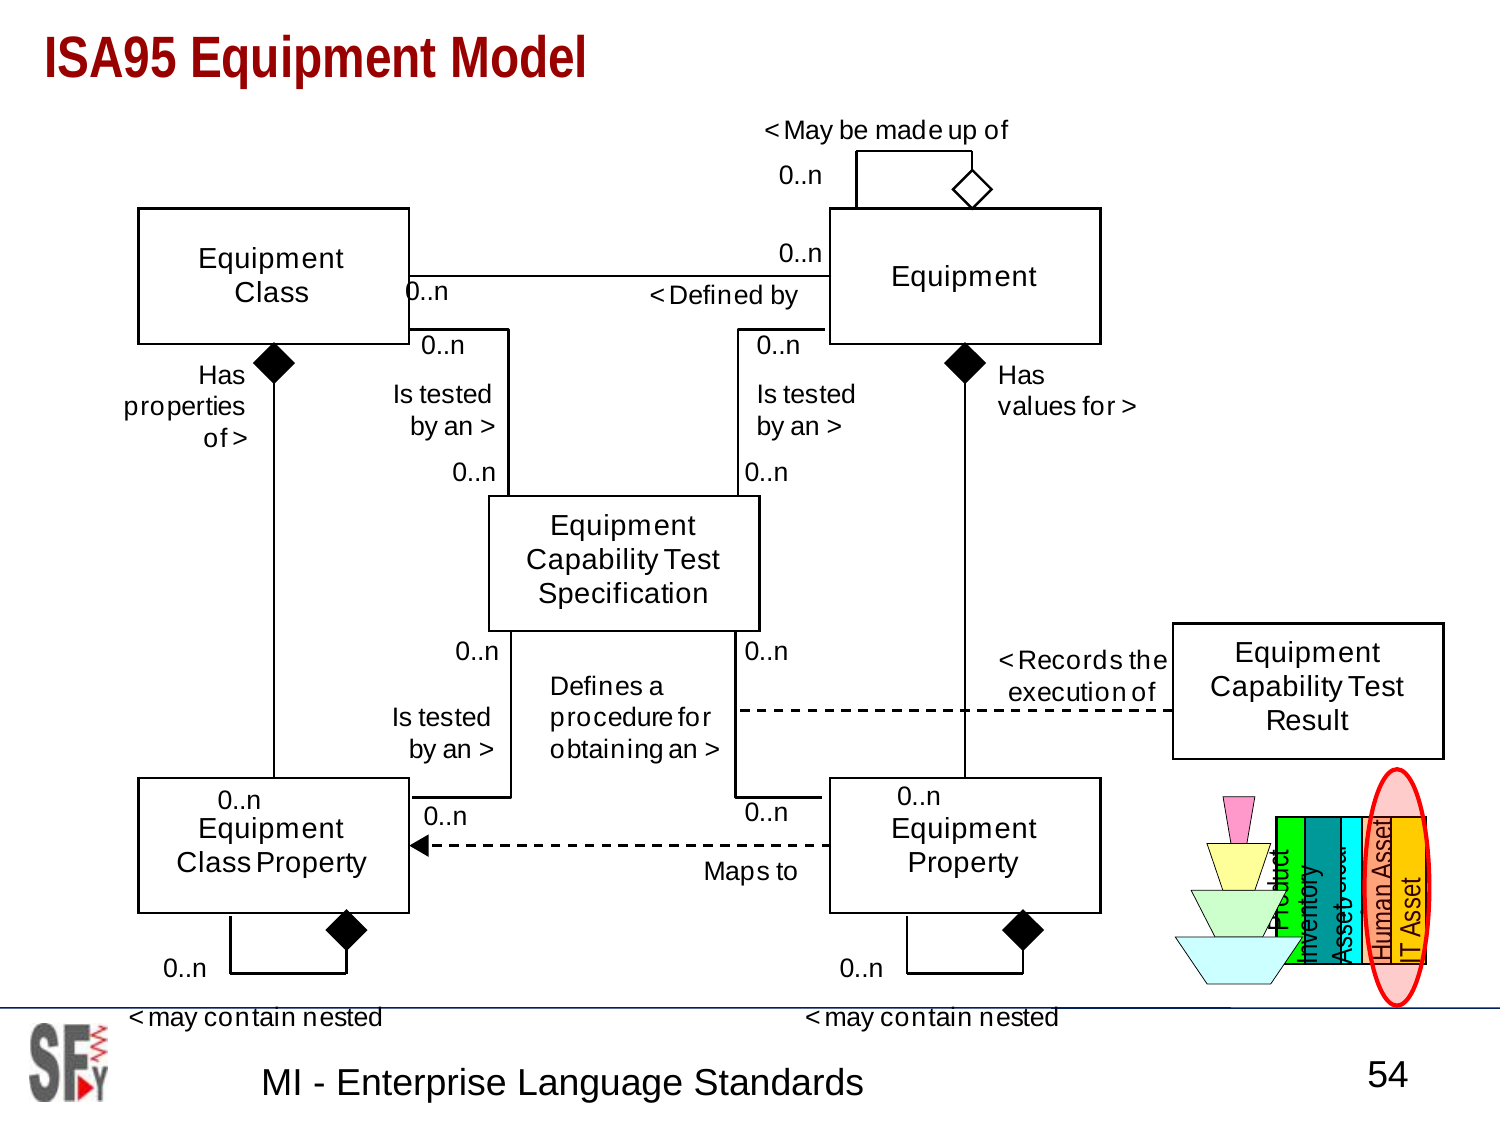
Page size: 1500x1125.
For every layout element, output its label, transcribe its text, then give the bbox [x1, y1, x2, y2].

picture [29, 101, 1445, 1102]
text_box [1175, 796, 1303, 984]
footer MI - Enterprise Language Standards [246, 1045, 1266, 1103]
title ISA95 Equipment Model [29, 12, 1471, 138]
slide_number <numéro> [1352, 1034, 1490, 1103]
